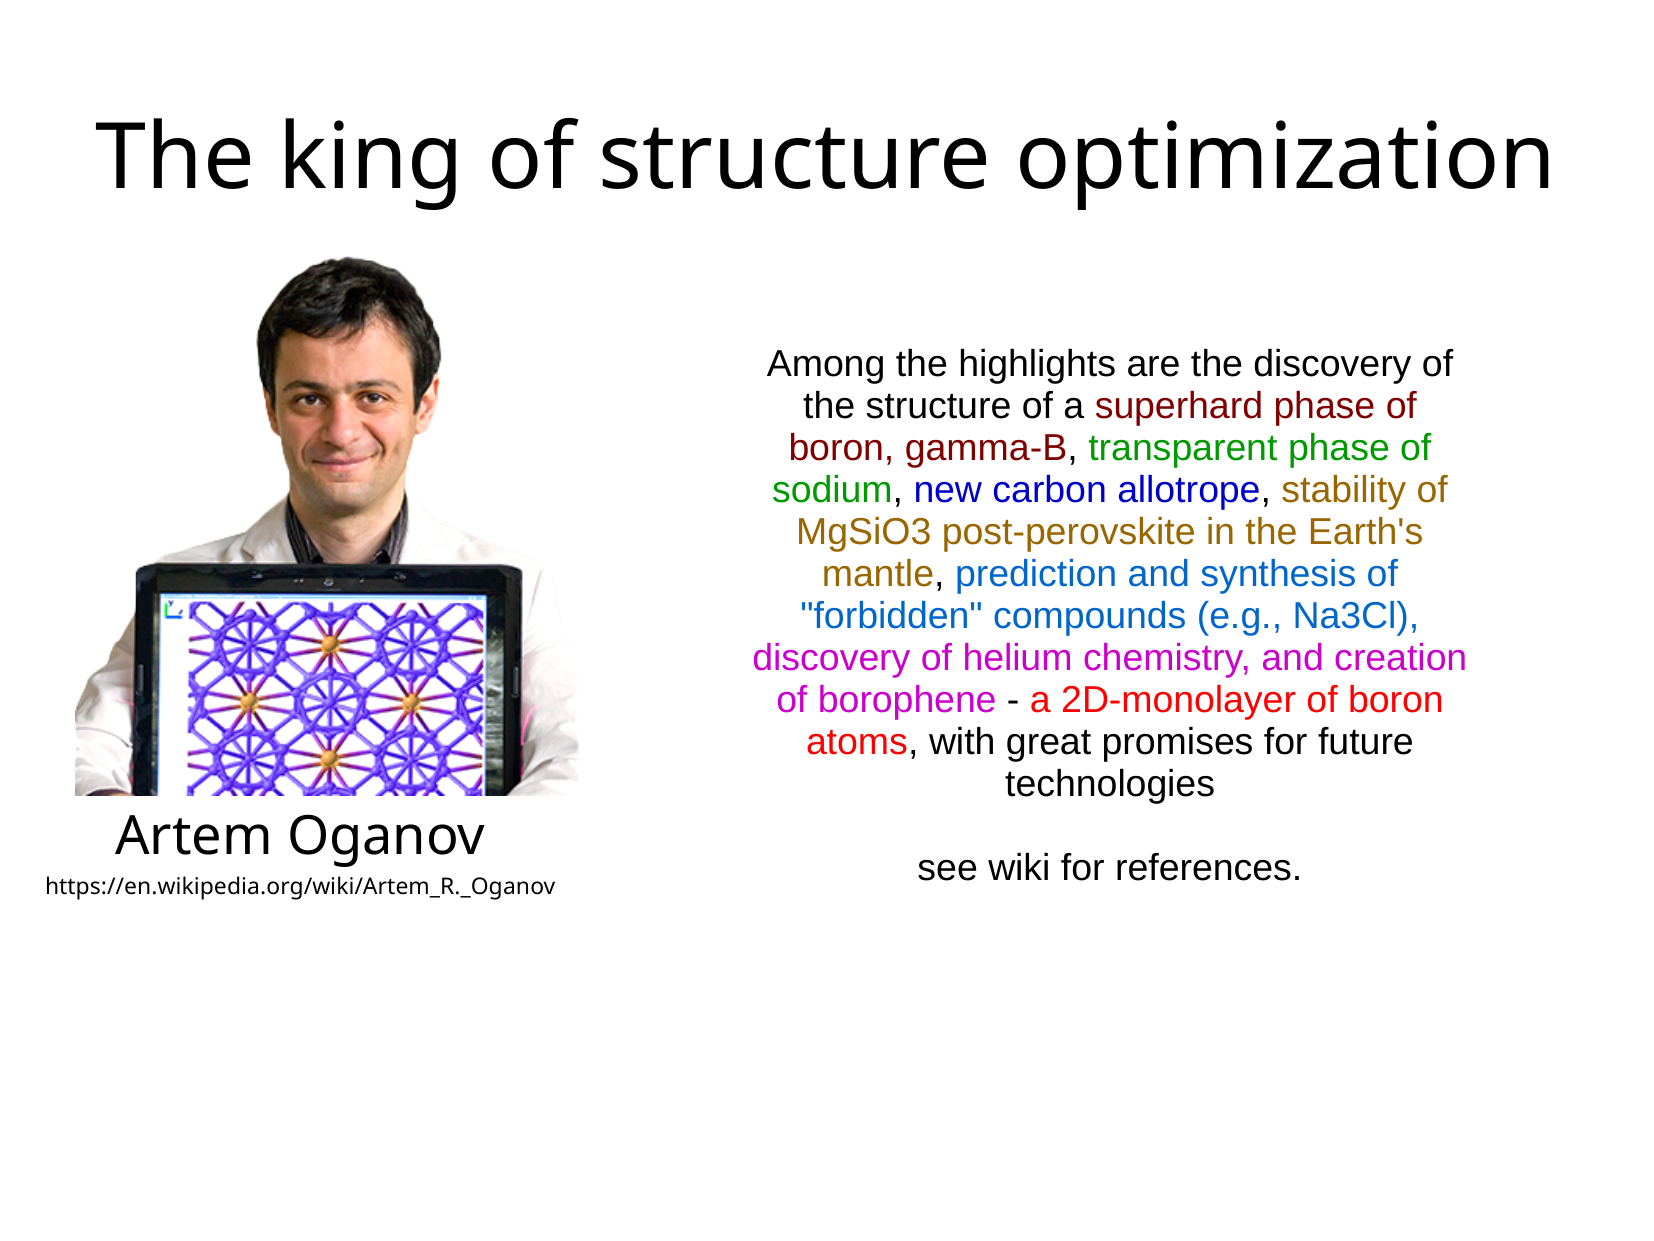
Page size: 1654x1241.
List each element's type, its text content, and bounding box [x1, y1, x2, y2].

text_box Among the highlights are the discovery of the structure of a superhard phase of boron, gamma-B, transparent phase of sodium, new carbon allotrope, stability of MgSiO3 post-perovskite in the Earth's mantle, prediction and synthesis of "forbidden" compounds (e.g., Na3Cl), discovery of helium chemistry, and creation of borophene - a 2D-monolayer of boron atoms, with great promises for future technologies see wiki for references. [735, 335, 1486, 896]
picture [75, 256, 579, 795]
title The king of structure optimization [82, 45, 1571, 261]
text_box Artem Oganov https://en.wikipedia.org/wiki/Artem_R._Oganov [23, 795, 579, 903]
